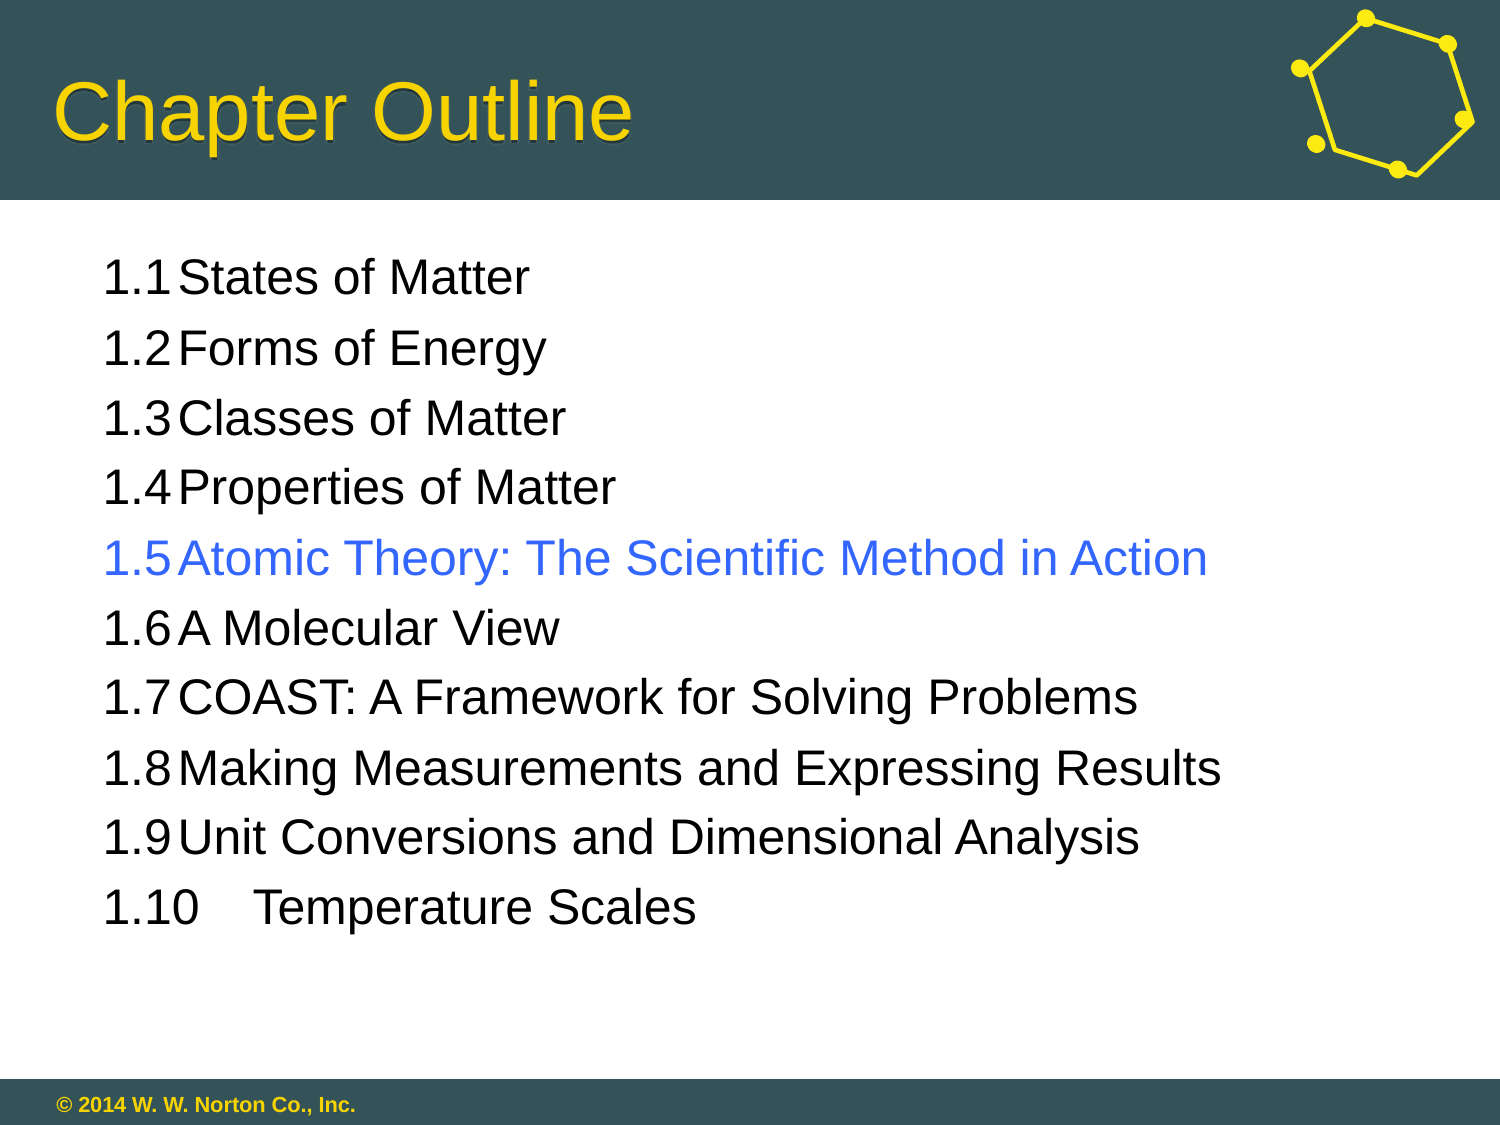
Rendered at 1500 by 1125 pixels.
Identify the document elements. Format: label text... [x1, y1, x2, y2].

list 1.1 States of Matter 1.2 Forms of Energy 1.3 Classes of Matter 1.4 Properties of Matter 1.5 Atomic Theory: The Scientific Method in Action 1.6 A Molecular View 1.7 COAST: A Framework for Solving Problems 1.8 Making Measurements and Expressing Results 1.9 Unit Conversions and Dimensional Analysis 1.10 Temperature Scales [87, 237, 1425, 1013]
title Chapter Outline [37, 19, 1225, 195]
